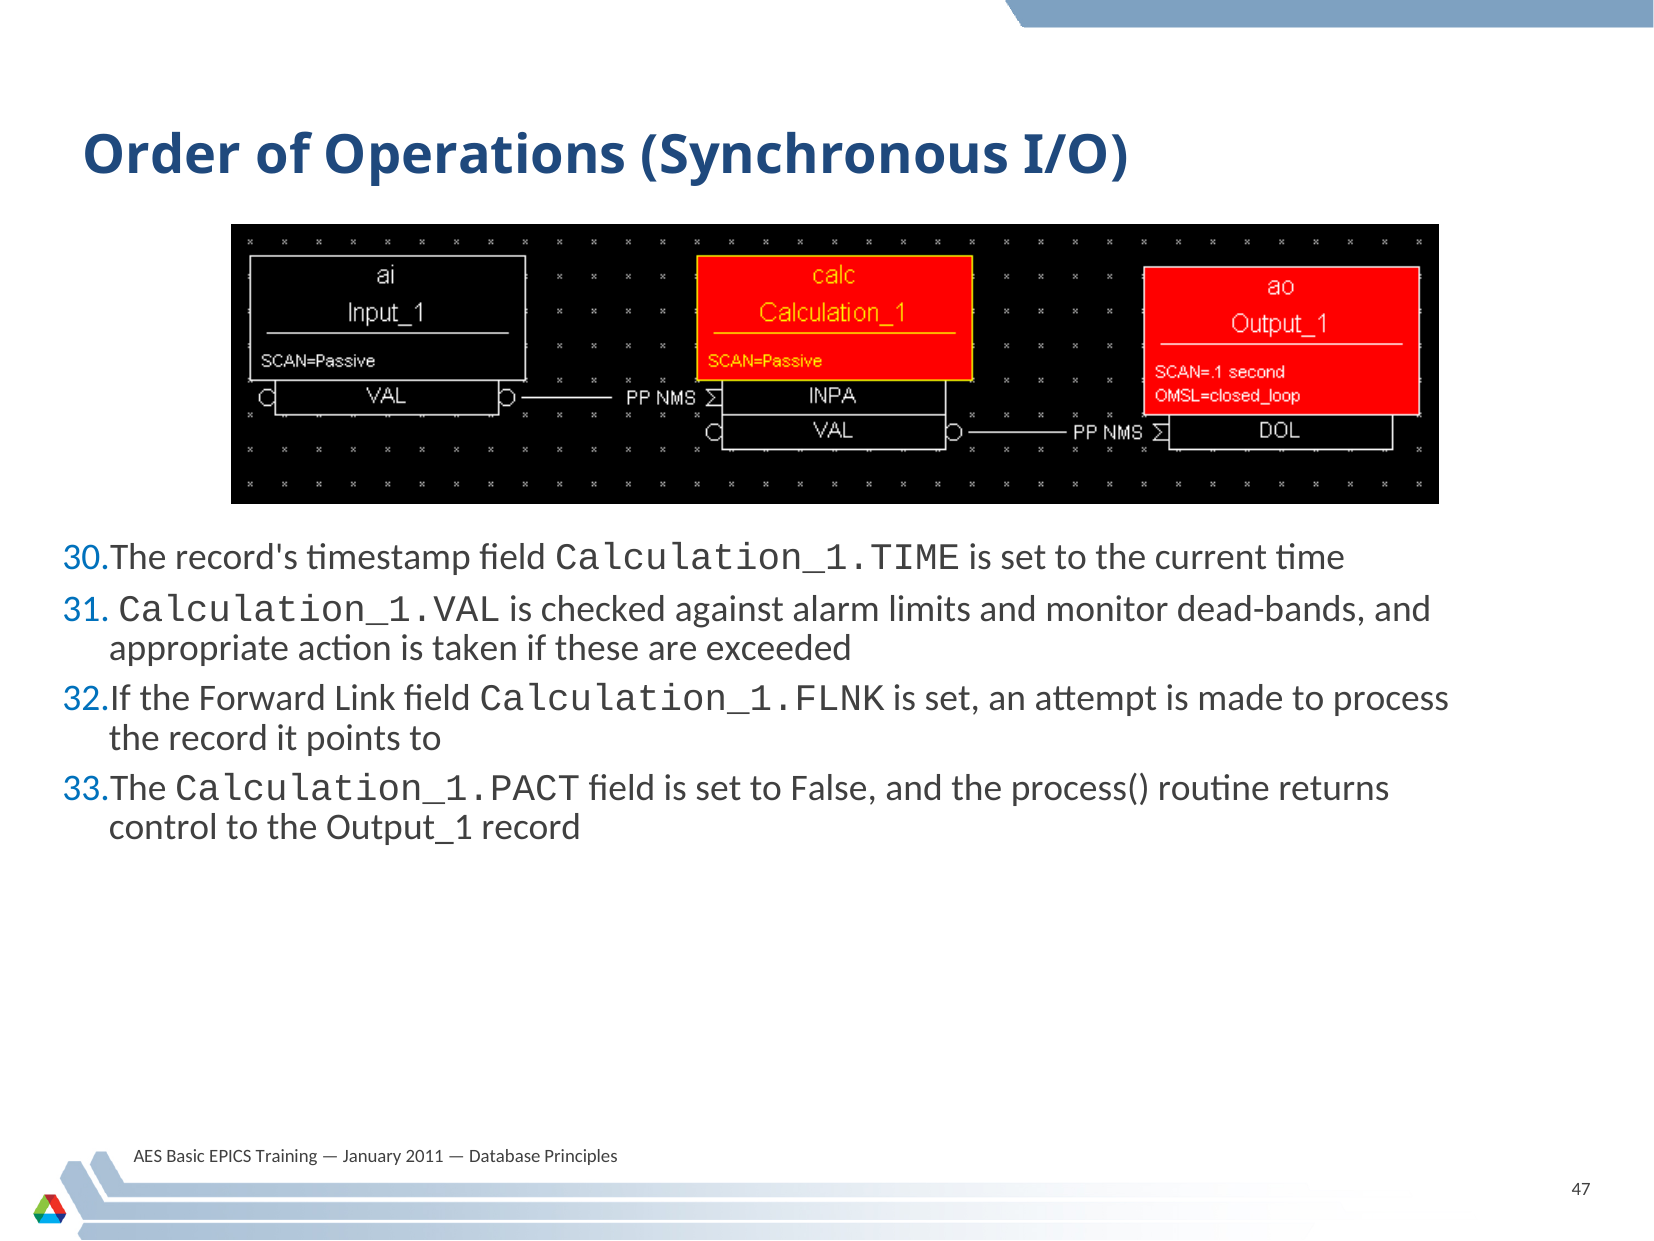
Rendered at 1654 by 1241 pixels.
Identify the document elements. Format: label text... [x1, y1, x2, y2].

list The record's timestamp field Calculation_1.TIME is set to the current time Calculation_1.VAL is checked against alarm limits and monitor dead-bands, and appropriate action is taken if these are exceeded If the Forward Link field Calculation_1.FLNK is set, an attempt is made to process the record it points to The Calculation_1.PACT field is set to False, and the process() routine returns control to the Output_1 record [62, 538, 1498, 925]
picture [0, 0, 1654, 29]
title Order of Operations (Synchronous I/O) [82, 121, 1571, 185]
picture [231, 224, 1439, 504]
picture [0, 1143, 1654, 1240]
